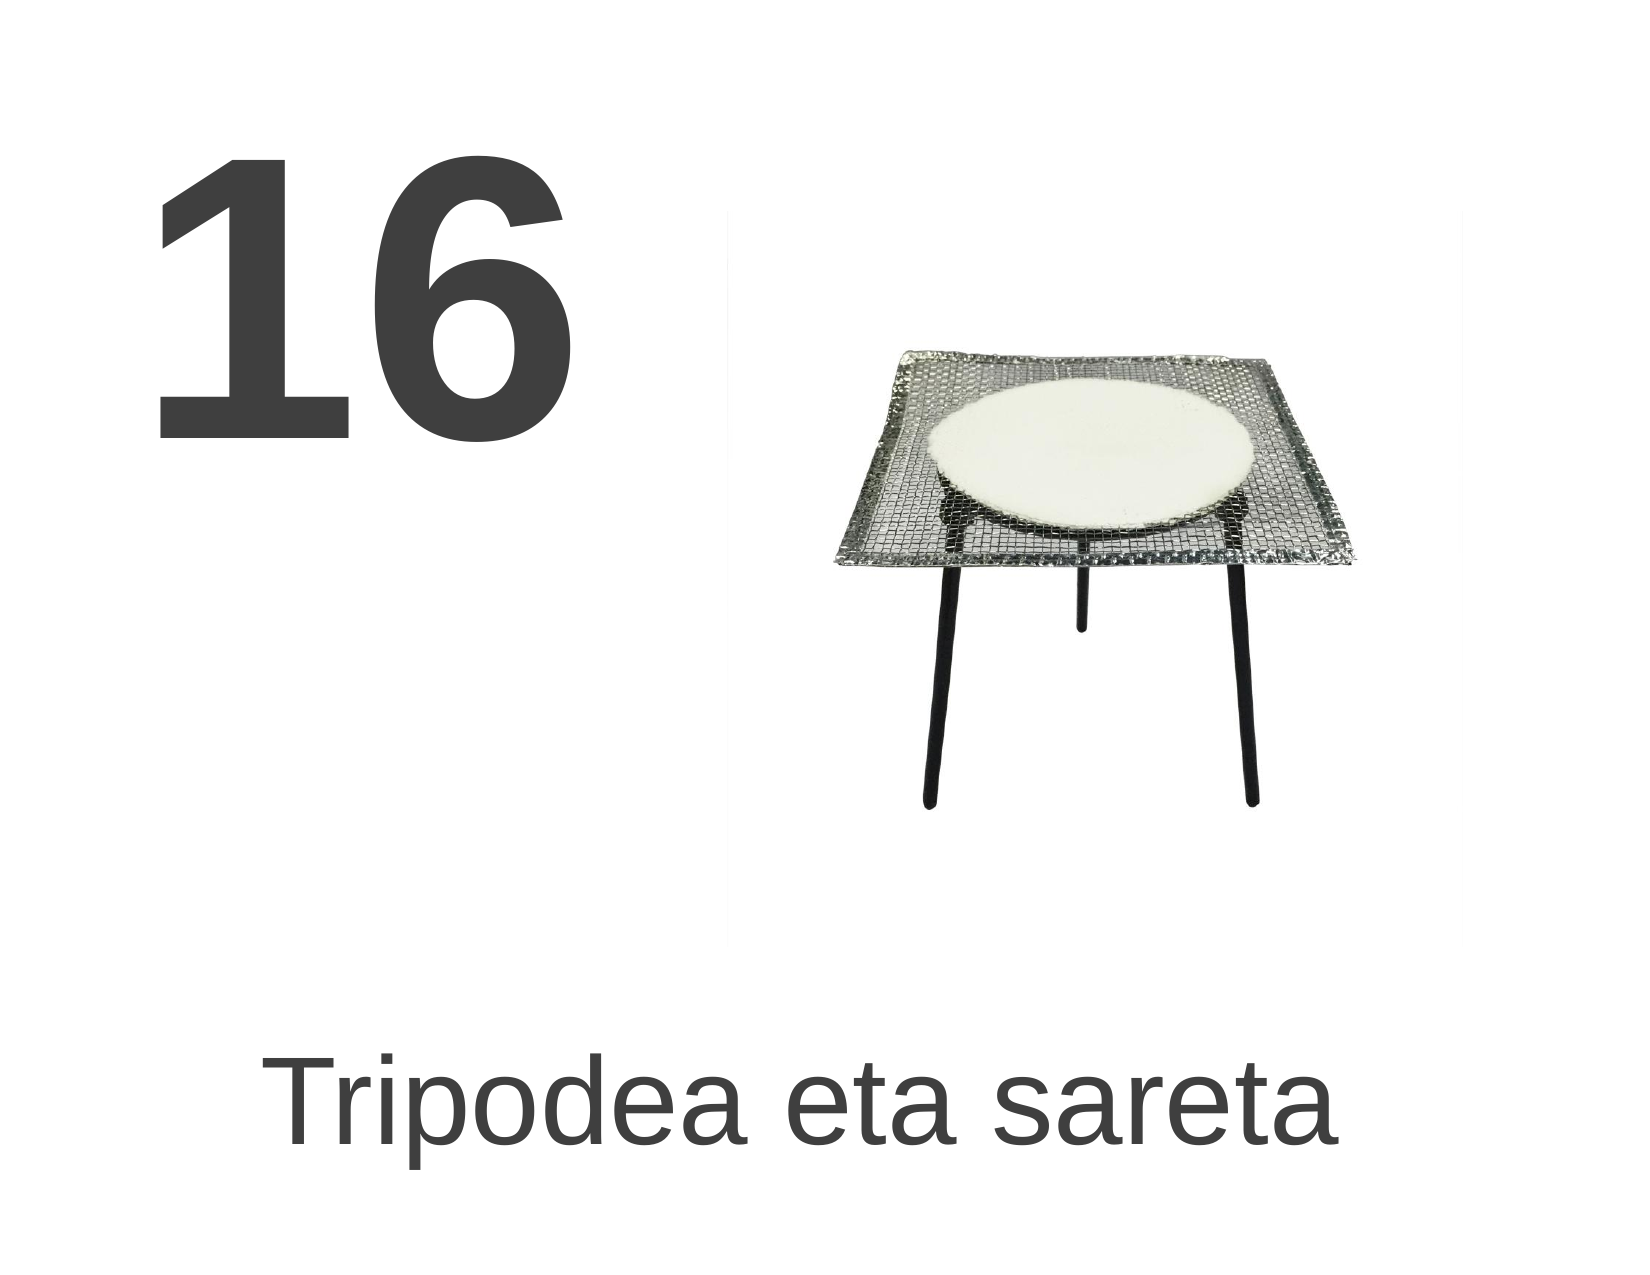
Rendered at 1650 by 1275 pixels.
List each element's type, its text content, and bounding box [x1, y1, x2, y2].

text_box 16 [105, 83, 616, 534]
text_box Tripodea eta sareta [122, 1012, 1477, 1179]
picture [727, 211, 1463, 947]
